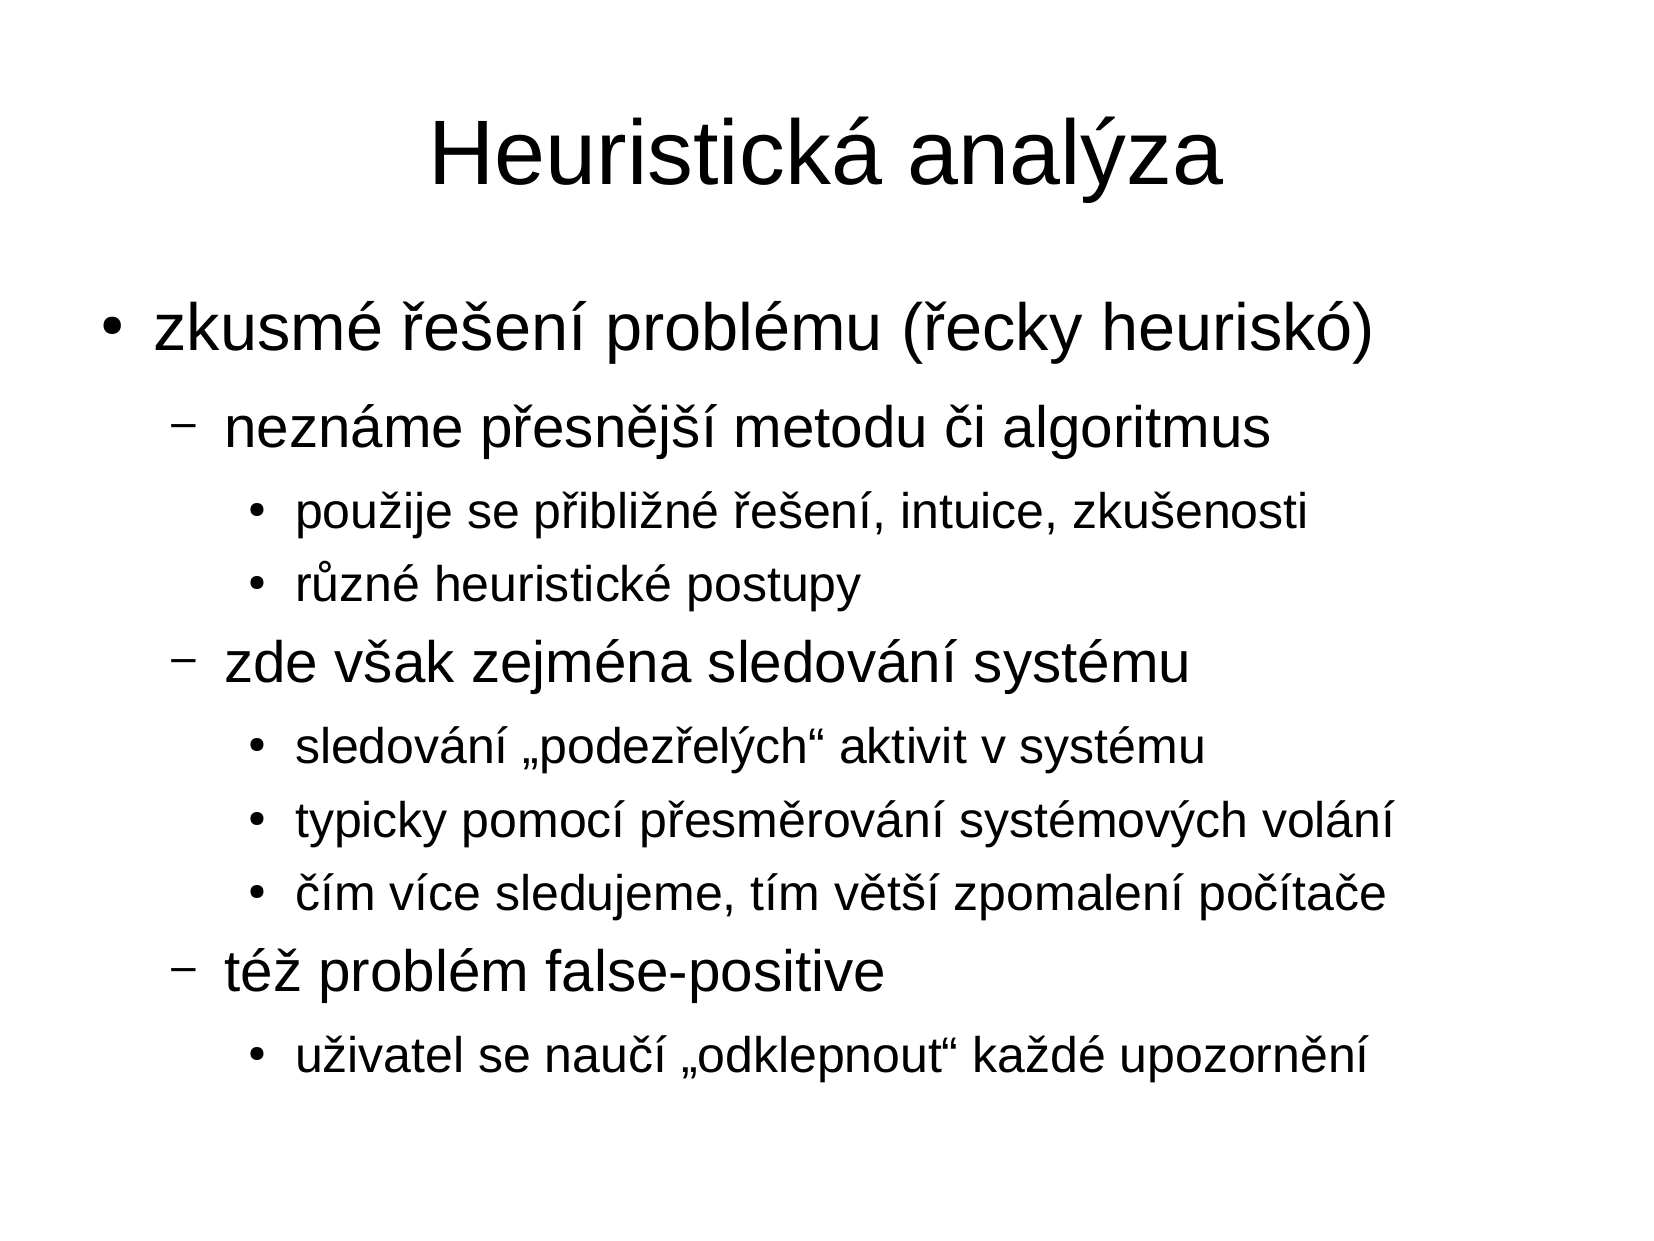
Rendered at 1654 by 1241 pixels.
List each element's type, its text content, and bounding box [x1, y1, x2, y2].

title Heuristická analýza [82, 49, 1571, 257]
list zkusmé řešení problému (řecky heuriskó) neznáme přesnější metodu či algoritmus použije se přibližné řešení, intuice, zkušenosti různé heuristické postupy zde však zejména sledování systému sledování „podezřelých“ aktivit v systému typicky pomocí přesměrování systémových volání čím více sledujeme, tím větší zpomalení počítače též problém false-positive uživatel se naučí „odklepnout“ každé upozornění [82, 290, 1571, 1109]
